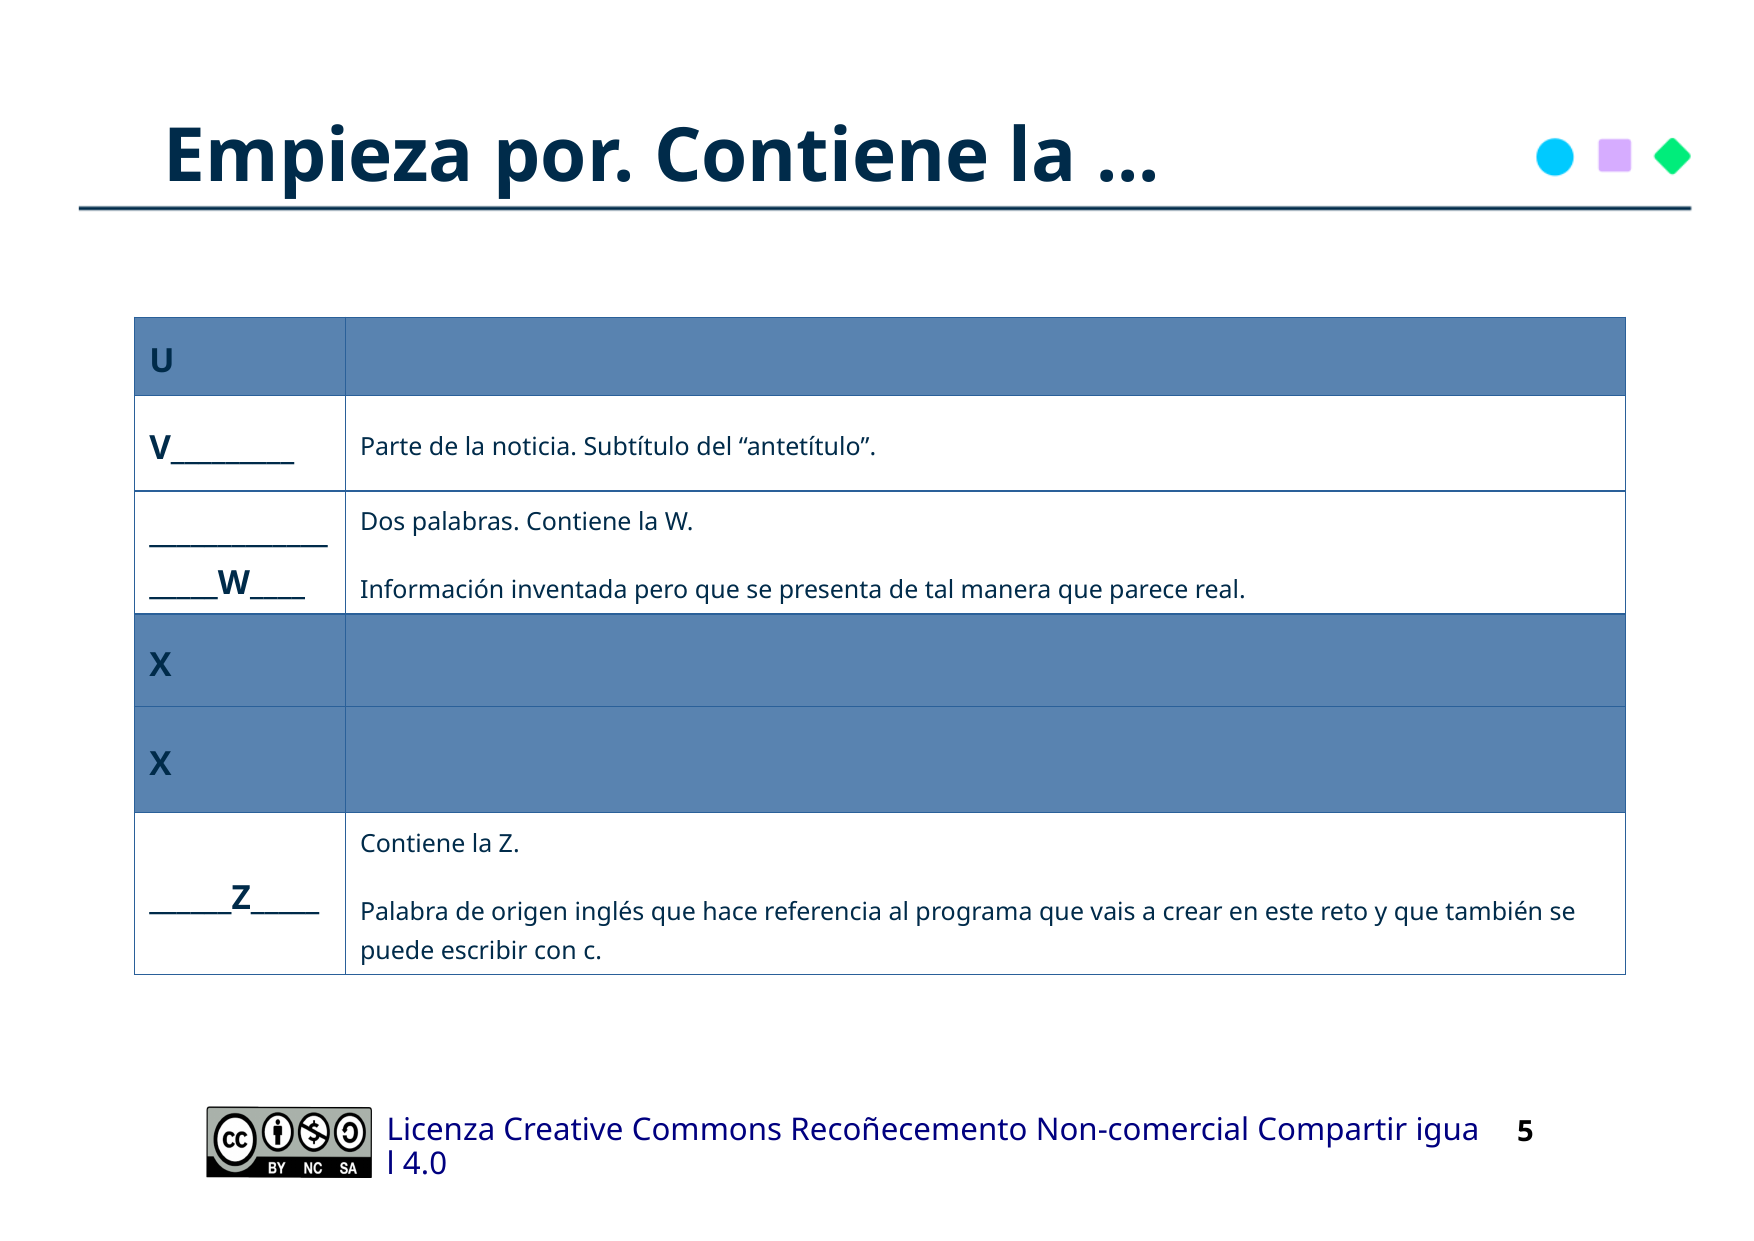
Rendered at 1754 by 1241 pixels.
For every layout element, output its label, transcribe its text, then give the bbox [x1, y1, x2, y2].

table_cell [346, 615, 1625, 706]
table_cell X [135, 615, 345, 706]
table_header [346, 318, 1625, 395]
picture [65, 110, 1701, 233]
table_cell [346, 707, 1625, 812]
table_cell Parte de la noticia. Subtítulo del “antetítulo”. [346, 396, 1625, 490]
picture [206, 1106, 372, 1178]
table_header U [135, 318, 345, 395]
table_cell Dos palabras. Contiene la W. Información inventada pero que se presenta de tal manera que parece real. [346, 492, 1625, 613]
table_cell ______Z_____ [135, 813, 345, 974]
table_cell X [135, 707, 345, 812]
text_box Licenza Creative Commons Recoñecemento Non-comercial Compartir igual 4.0 [371, 1080, 1499, 1178]
title Empieza por. Contiene la ... [163, 88, 1496, 204]
table_cell __________________W____ [135, 492, 345, 613]
table_cell Contiene la Z. Palabra de origen inglés que hace referencia al programa que vais a crear en este reto y que también se puede escribir con c. [346, 813, 1625, 974]
table_cell V_________ [135, 396, 345, 490]
